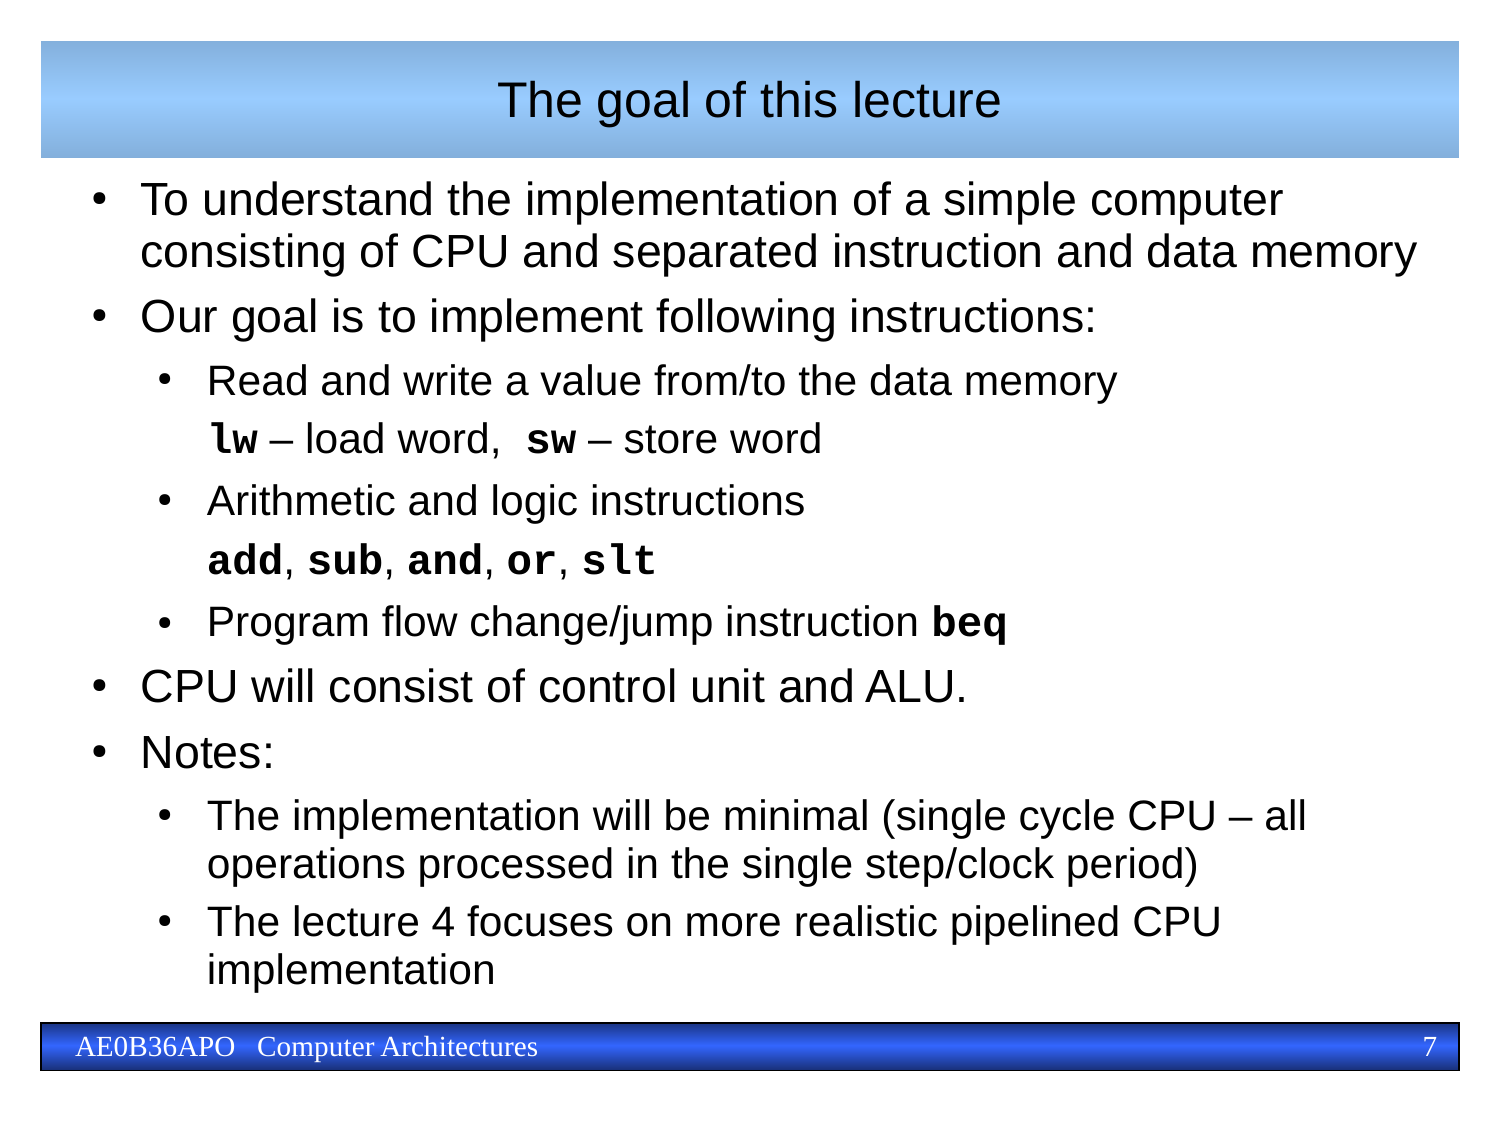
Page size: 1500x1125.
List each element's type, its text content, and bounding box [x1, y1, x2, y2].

title The goal of this lecture [41, 41, 1459, 158]
list To understand the implementation of a simple computer consisting of CPU and separated instruction and data memory Our goal is to implement following instructions: Read and write a value from/to the data memory lw – load word, sw – store word Arithmetic and logic instructions add, sub, and, or, slt Program flow change/jump instruction beq CPU will consist of control unit and ALU. Notes: The implementation will be minimal (single cycle CPU – all operations processed in the single step/clock period) The lecture 4 focuses on more realistic pipelined CPU implementation [75, 173, 1425, 1013]
